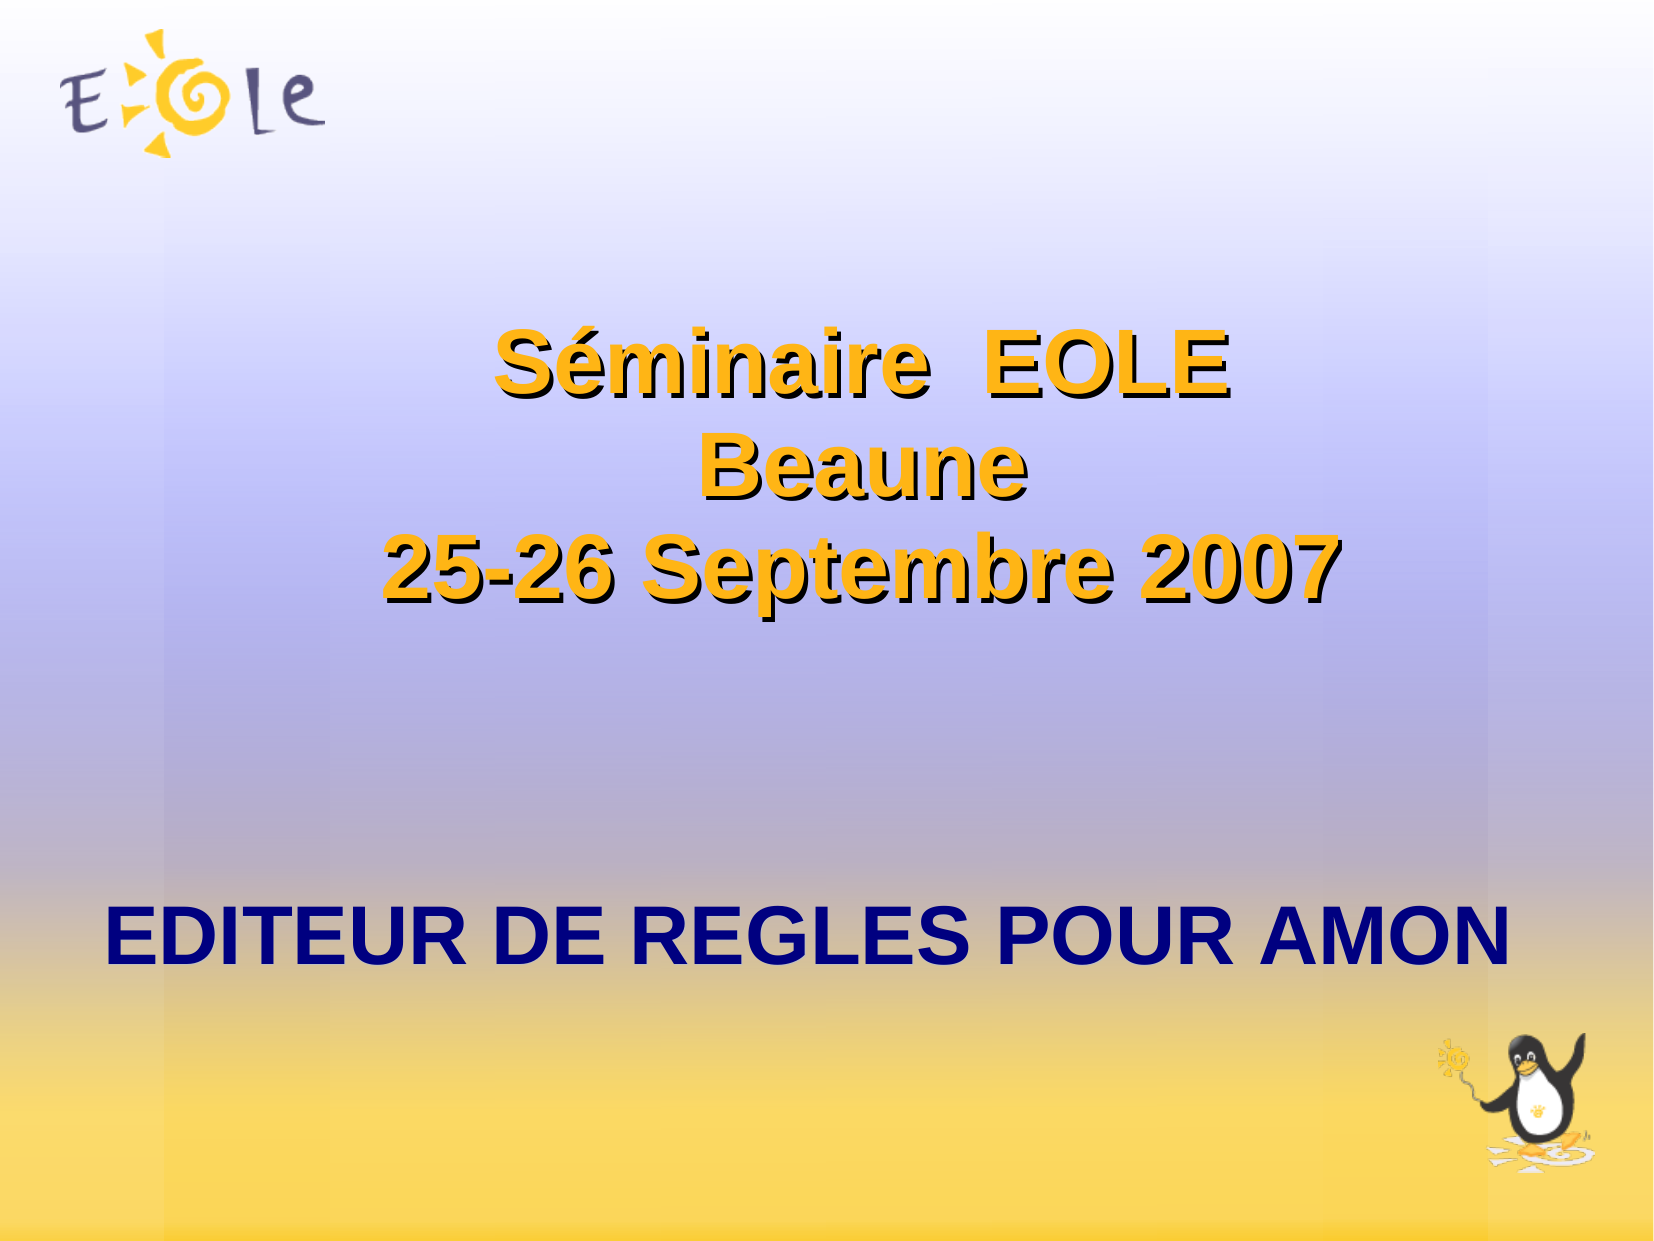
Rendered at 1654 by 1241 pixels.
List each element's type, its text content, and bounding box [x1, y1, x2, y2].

picture [0, 0, 1654, 1241]
title Séminaire EOLE Beaune 25-26 Septembre 2007 [118, 287, 1607, 643]
text_box EDITEUR DE REGLES POUR AMON [88, 881, 1528, 1004]
